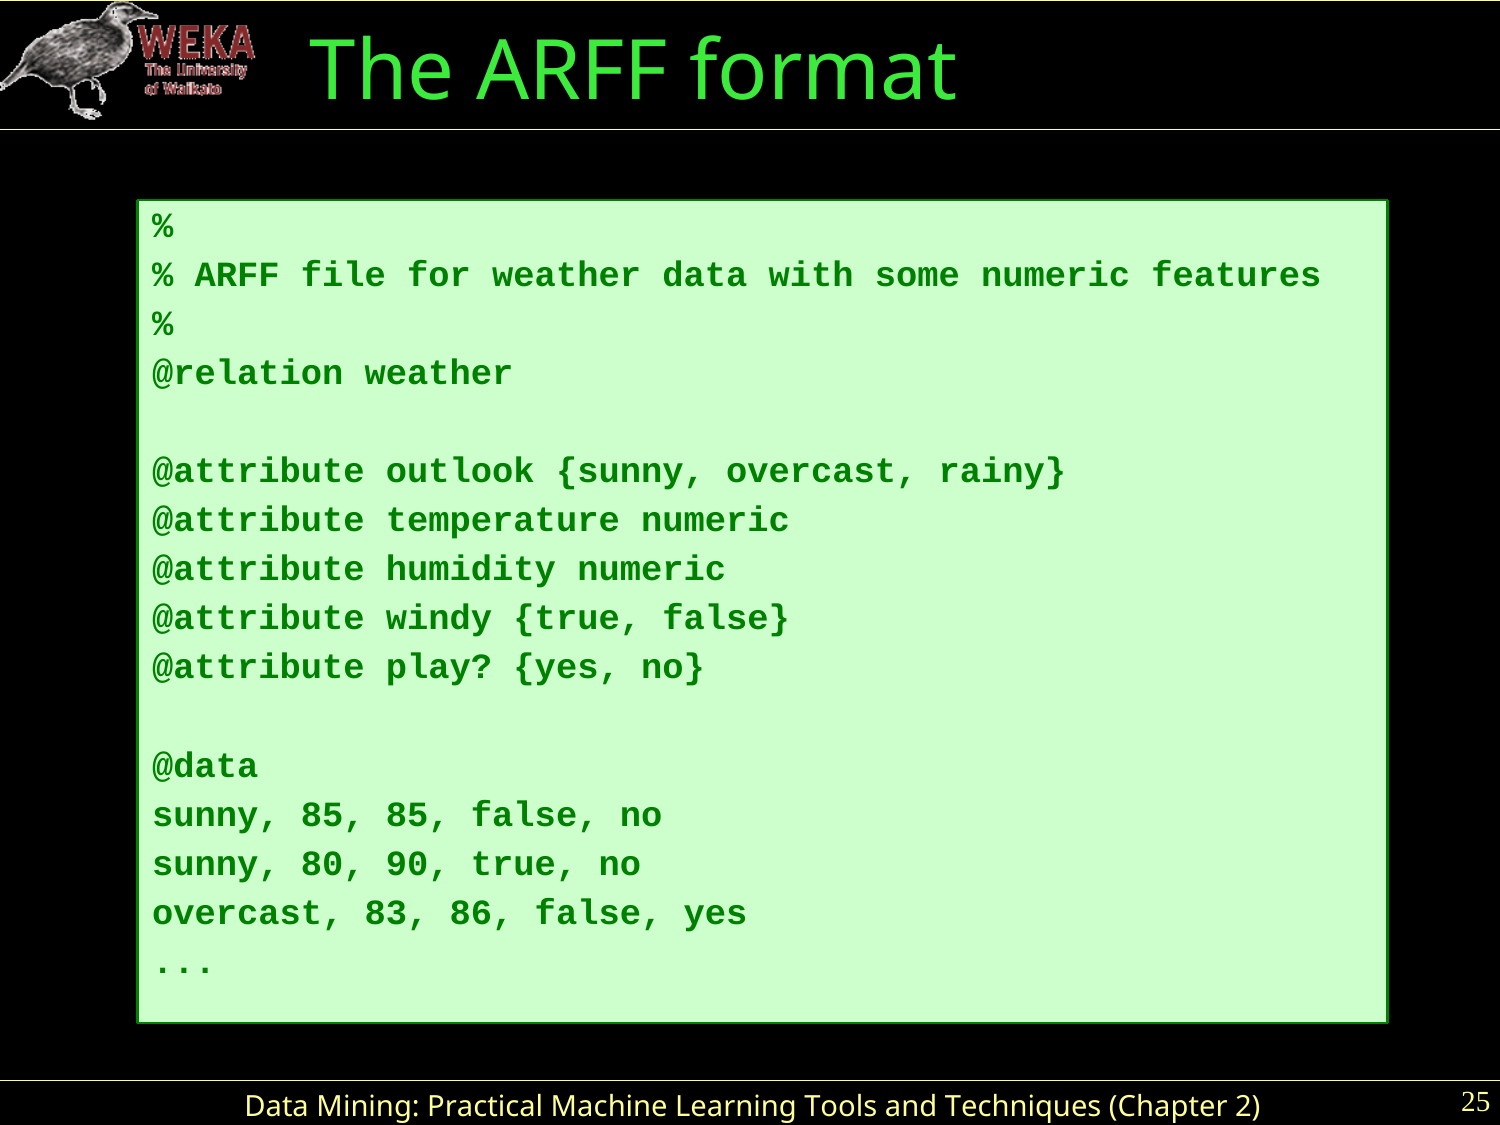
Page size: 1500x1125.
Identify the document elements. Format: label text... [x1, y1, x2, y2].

text_box % % ARFF file for weather data with some numeric features % @relation weather @attribute outlook {sunny, overcast, rainy} @attribute temperature numeric @attribute humidity numeric @attribute windy {true, false} @attribute play? {yes, no} @data sunny, 85, 85, false, no sunny, 80, 90, true, no overcast, 83, 86, false, yes ... [139, 201, 1386, 1022]
title The ARFF format [295, 0, 1500, 148]
picture [0, 1, 266, 129]
